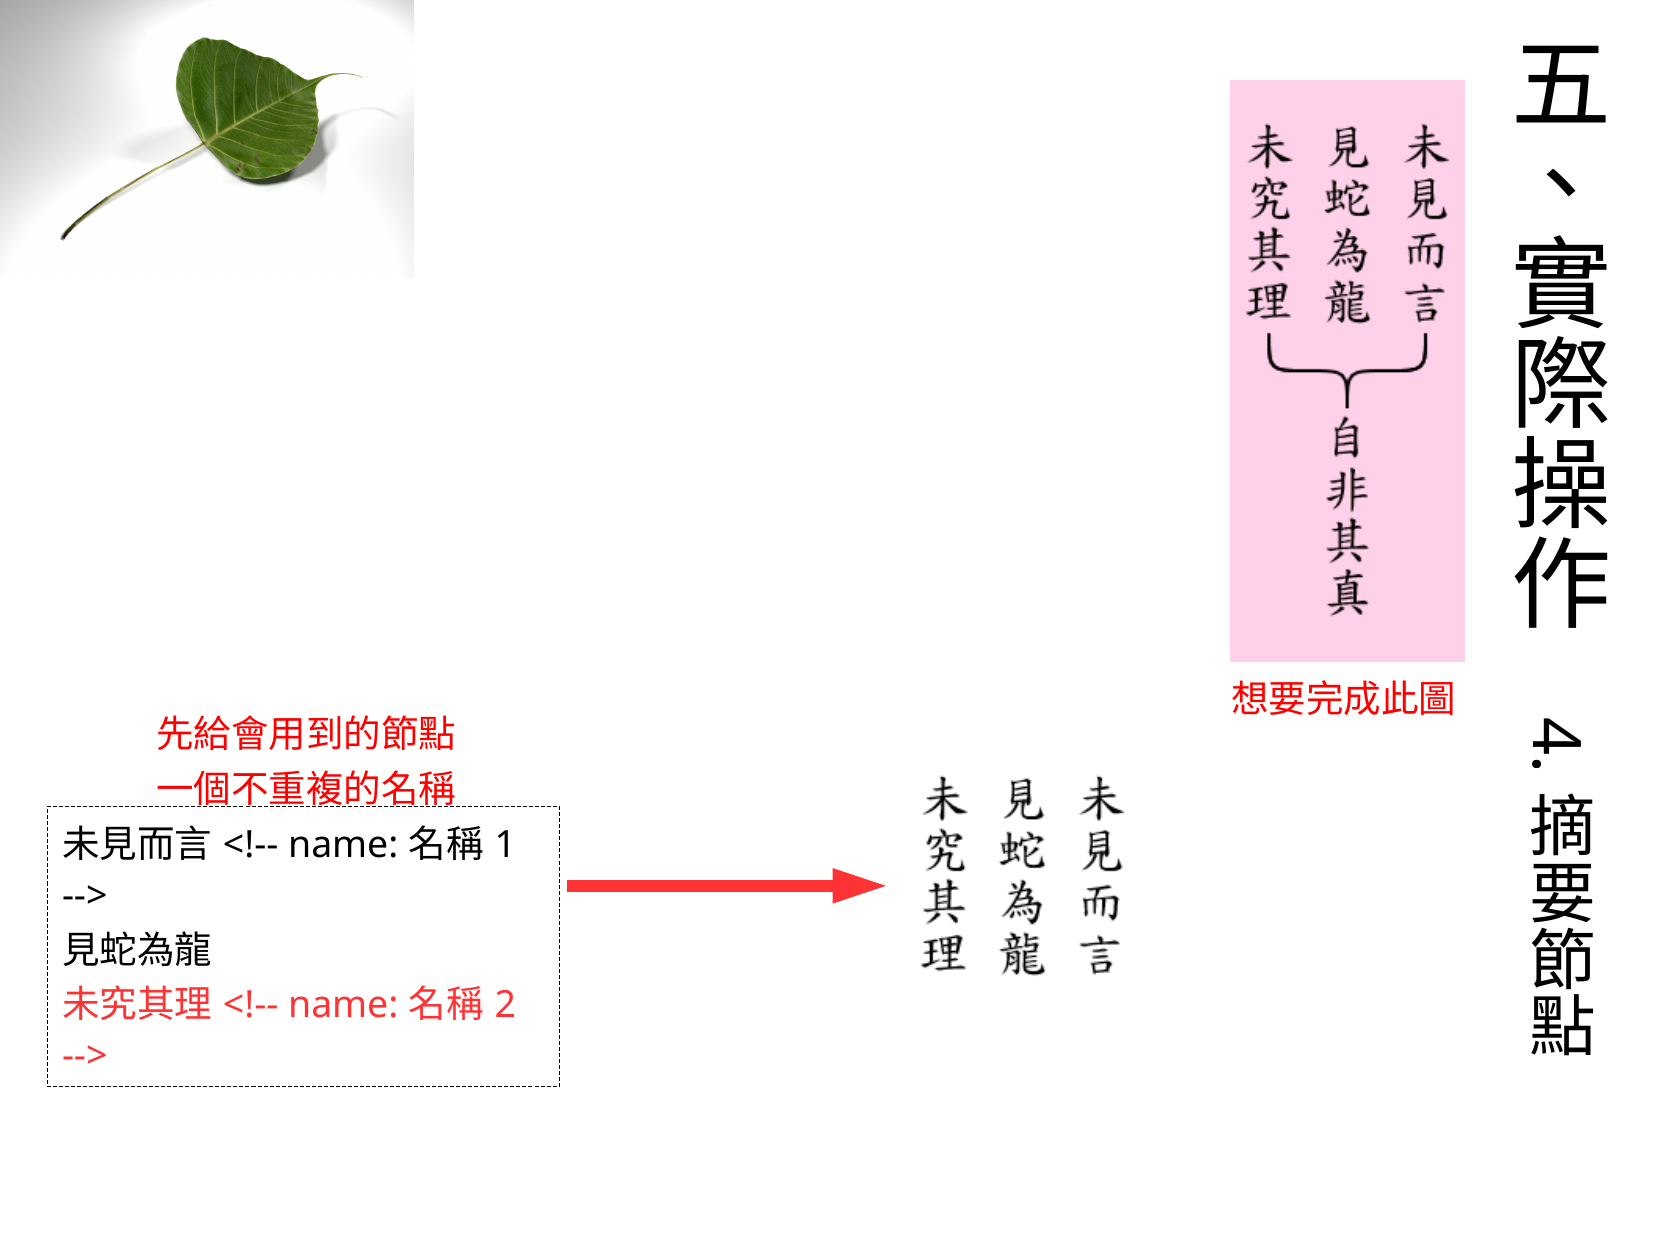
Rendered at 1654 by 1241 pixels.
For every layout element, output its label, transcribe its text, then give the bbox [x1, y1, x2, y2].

text_box 先給會用到的節點 一個不重複的名稱 [141, 696, 485, 802]
text_box 想要完成此圖 [1216, 661, 1477, 739]
text_box 五、實際操作 [1488, 17, 1642, 650]
text_box 未見而言<!-- name:名稱1 --> 見蛇為龍 未究其理<!-- name:名稱2 --> [47, 806, 560, 957]
picture [905, 732, 1140, 1023]
picture [1230, 80, 1465, 661]
picture [0, 0, 414, 278]
text_box 4.摘要節點 [1511, 702, 1619, 1075]
